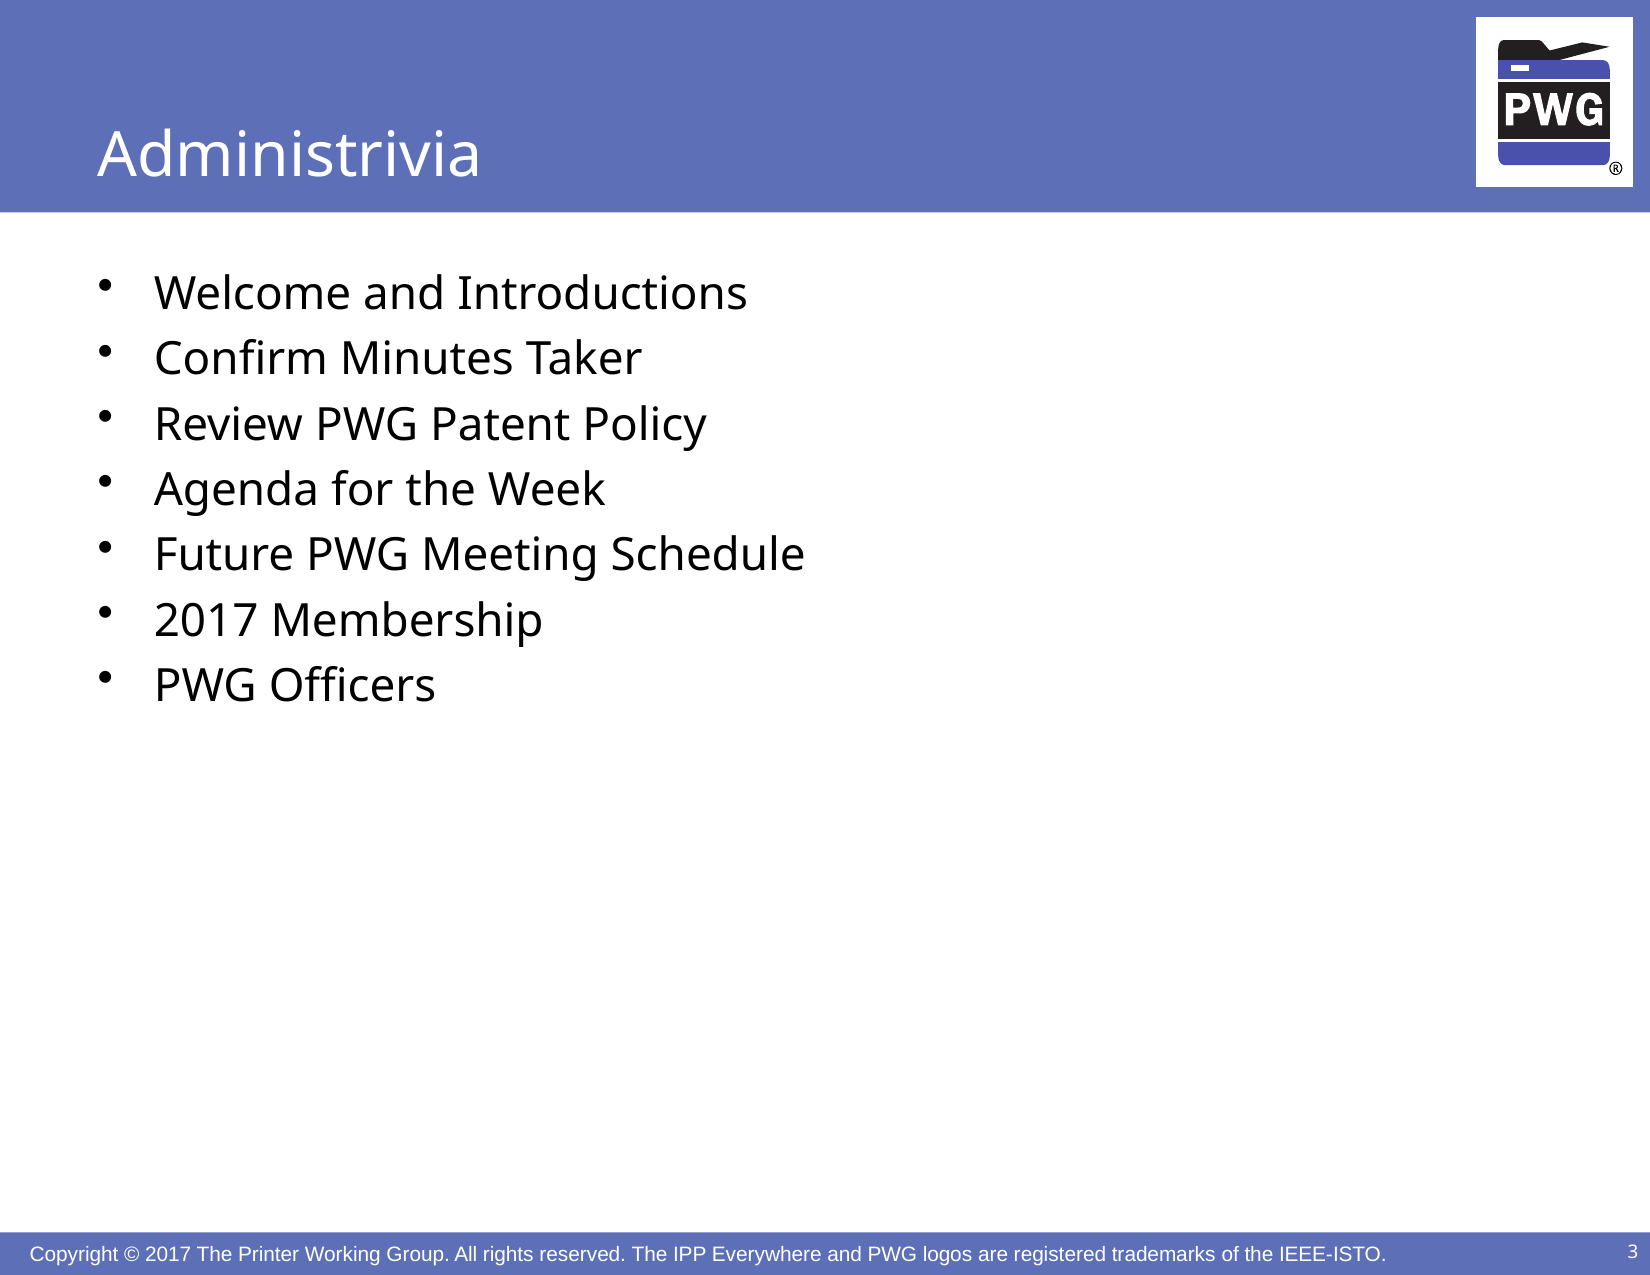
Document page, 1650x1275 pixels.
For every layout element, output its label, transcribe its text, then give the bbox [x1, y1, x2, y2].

list Welcome and Introductions Confirm Minutes Taker Review PWG Patent Policy Agenda for the Week Future PWG Meeting Schedule 2017 Membership PWG Officers [82, 254, 1568, 1233]
title Administrivia [82, 8, 1449, 198]
